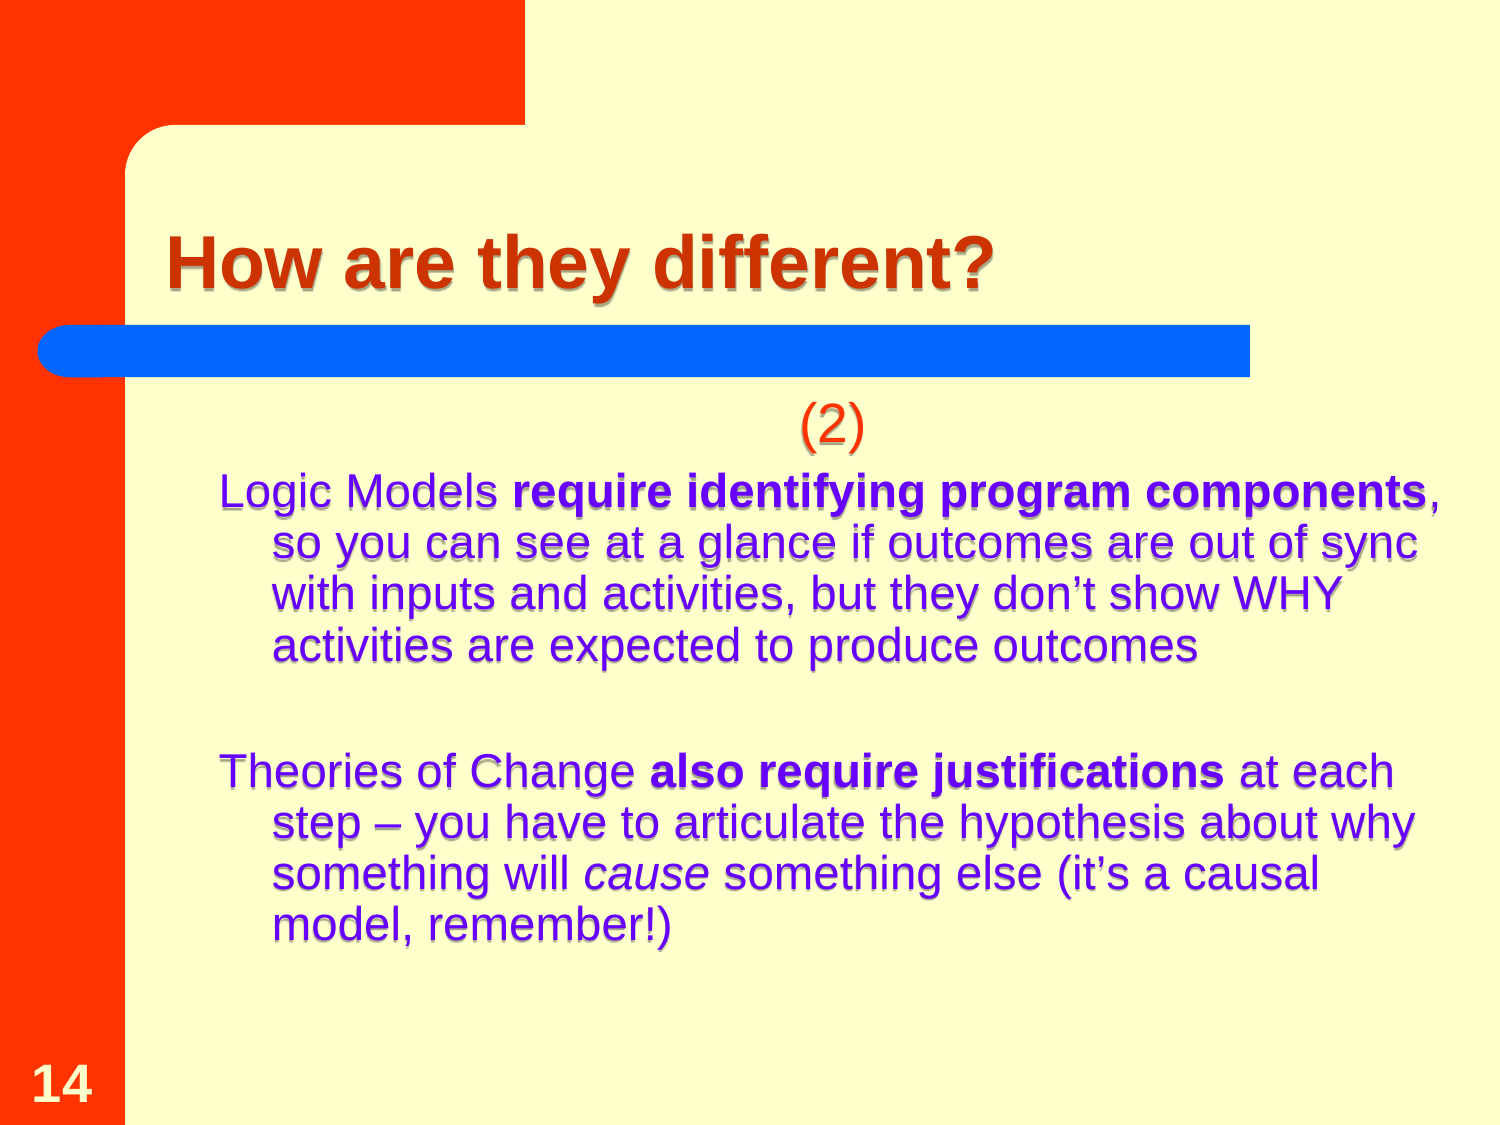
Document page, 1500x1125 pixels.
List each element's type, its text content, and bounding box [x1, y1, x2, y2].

text_box [13, 1040, 111, 1121]
list (2) Logic Models require identifying program components, so you can see at a glance if outcomes are out of sync with inputs and activities, but they don’t show WHY activities are expected to produce outcomes Theories of Change also require justifications at each step – you have to articulate the hypothesis about why something will cause something else (it’s a causal model, remember!) [150, 387, 1463, 1001]
title How are they different? [150, 125, 1463, 313]
